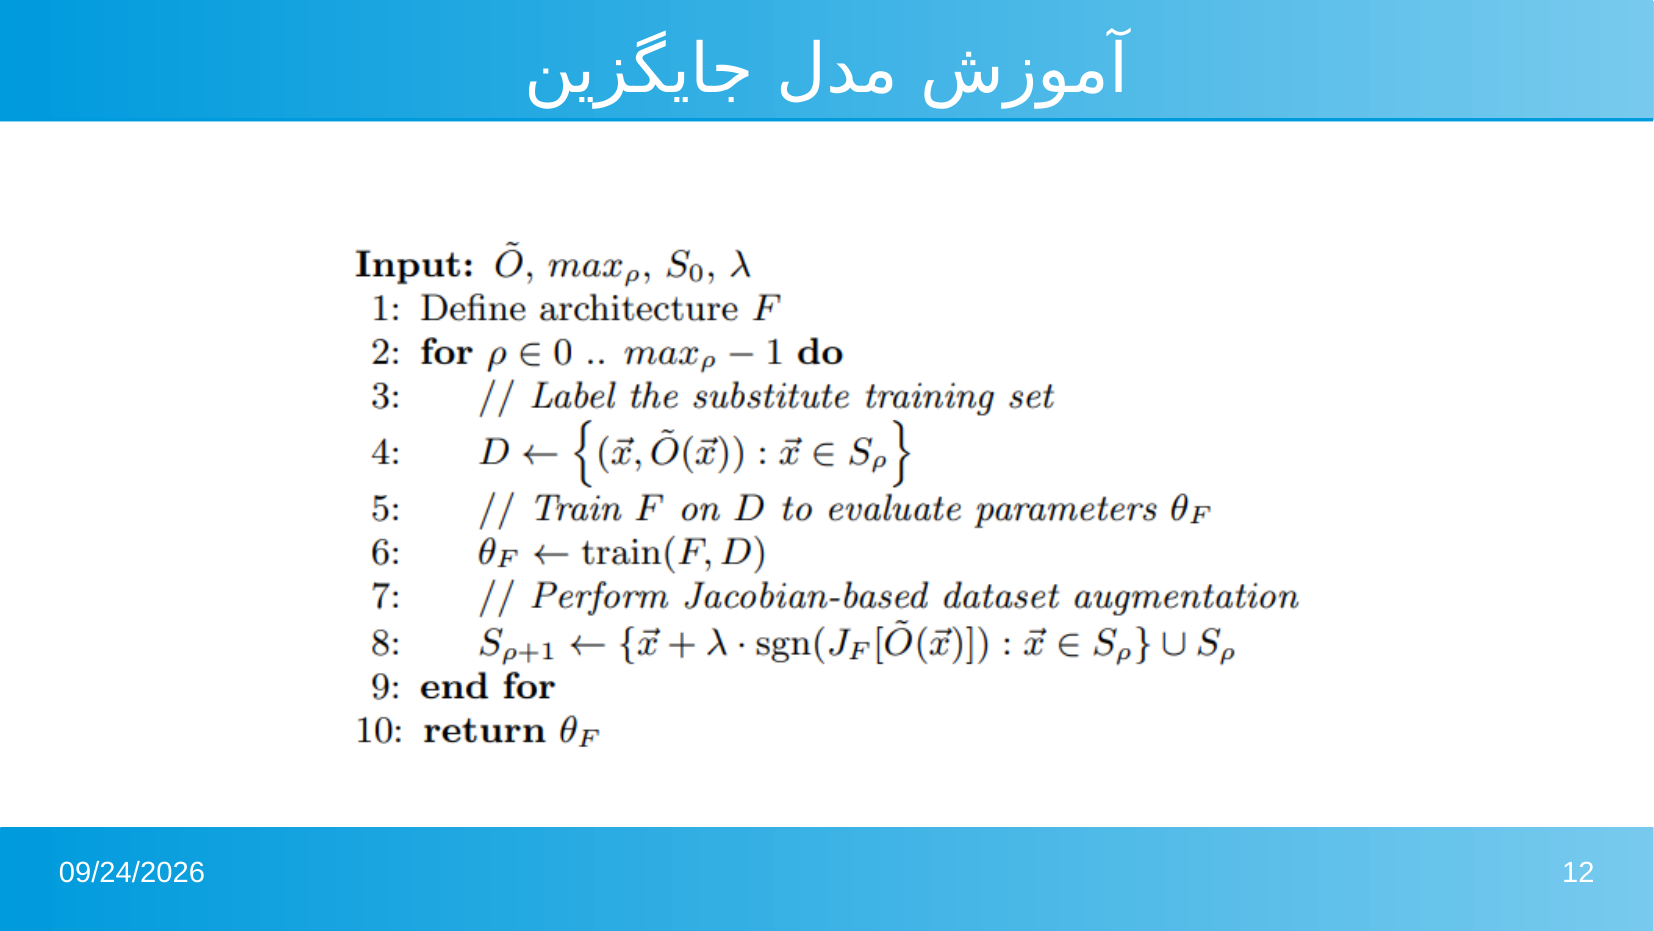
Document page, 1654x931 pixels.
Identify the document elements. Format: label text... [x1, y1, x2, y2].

title آموزش مدل جایگزین [59, 29, 1595, 108]
picture [354, 236, 1358, 759]
